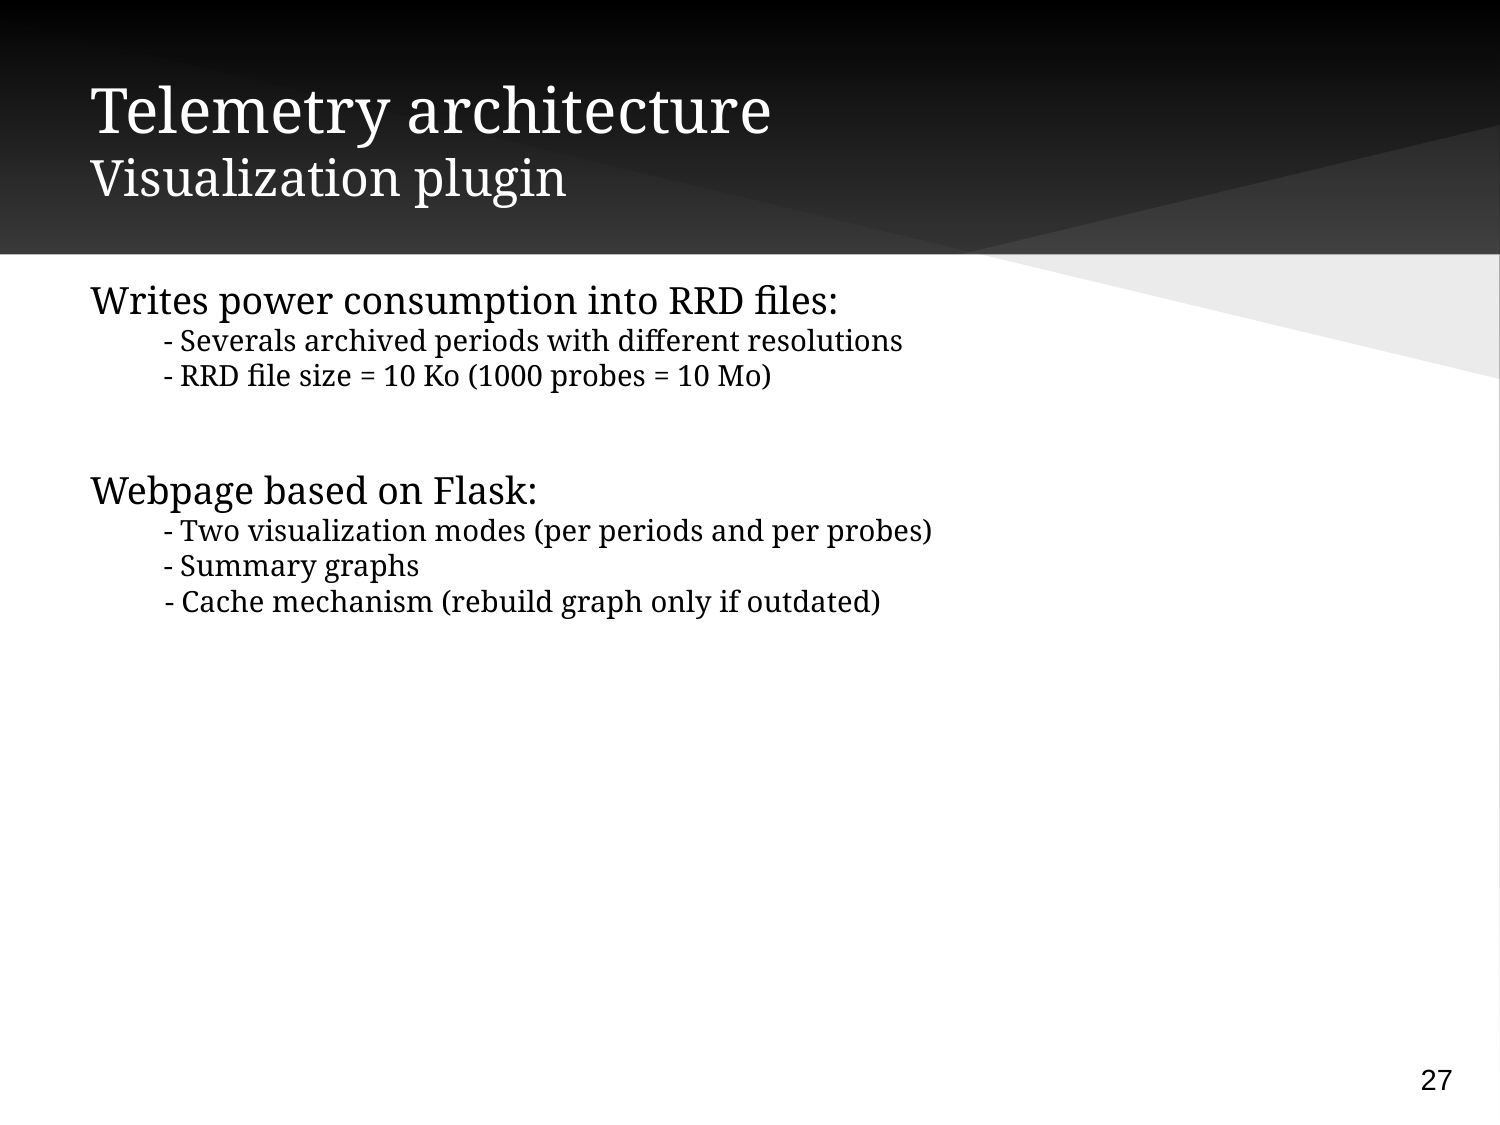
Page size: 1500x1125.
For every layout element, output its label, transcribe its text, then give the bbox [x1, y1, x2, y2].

title Telemetry architecture Visualization plugin [75, 45, 1425, 233]
text_box 27 [1405, 1046, 1471, 1097]
list Writes power consumption into RRD files: - Severals archived periods with different resolutions - RRD file size = 10 Ko (1000 probes = 10 Mo) Webpage based on Flask: - Two visualization modes (per periods and per probes) - Summary graphs - Cache mechanism (rebuild graph only if outdated) [75, 262, 1425, 1078]
